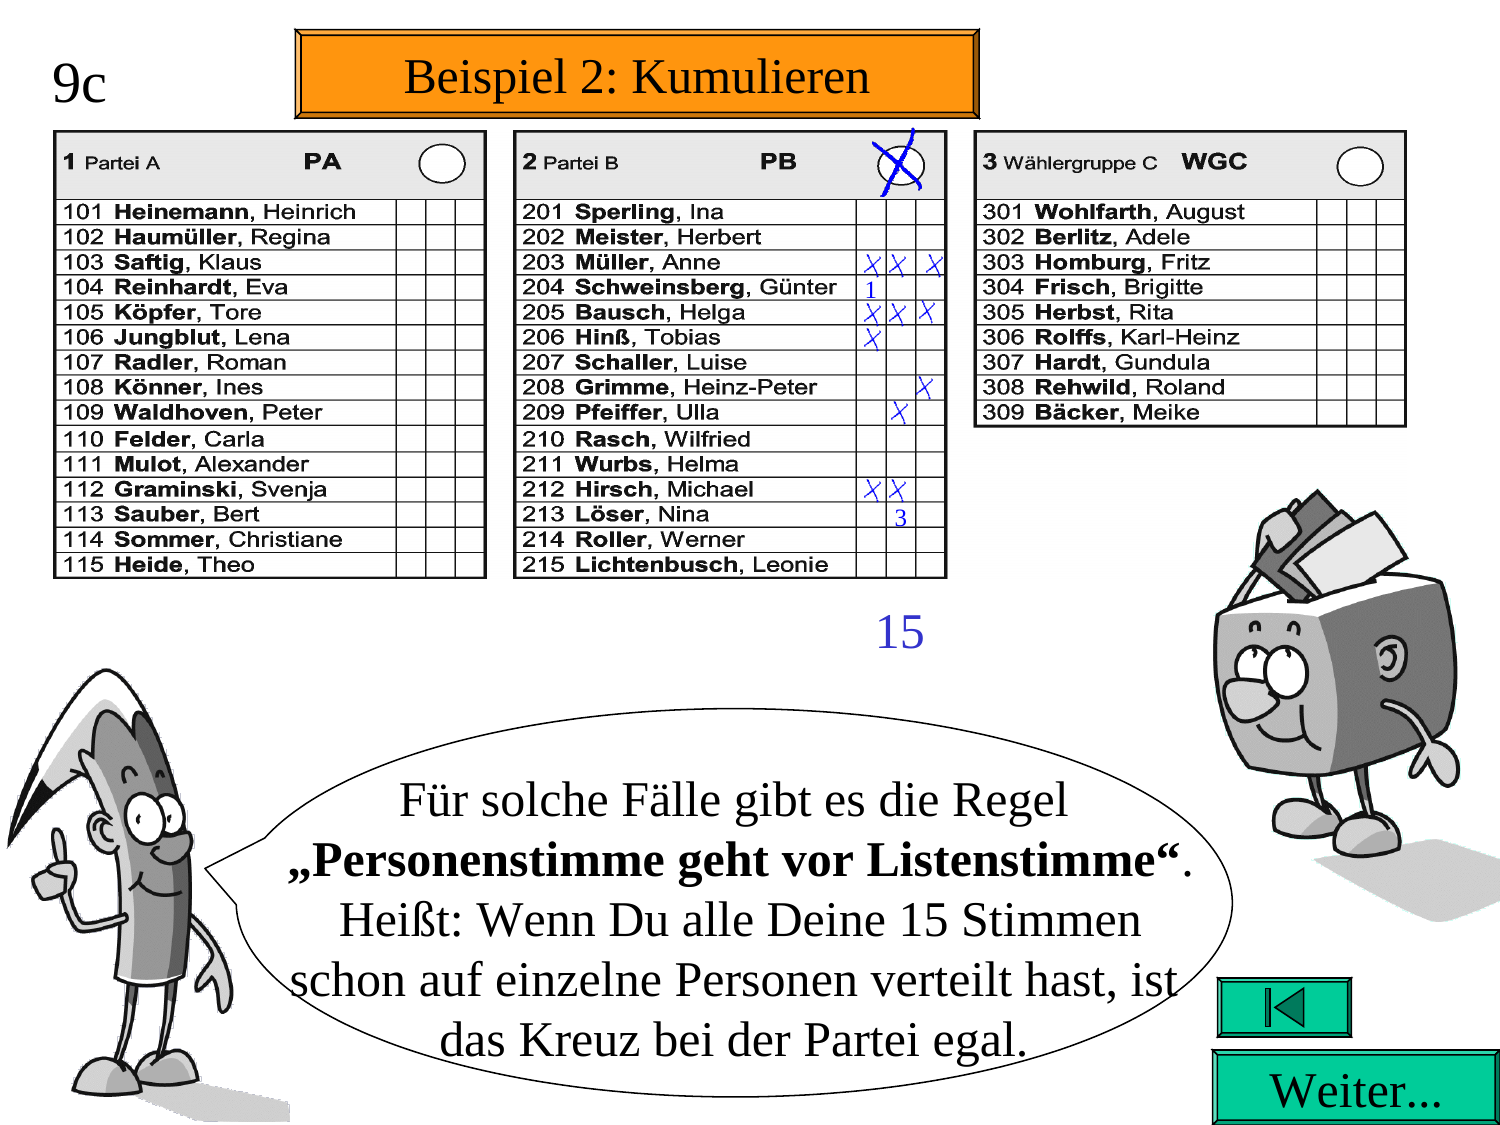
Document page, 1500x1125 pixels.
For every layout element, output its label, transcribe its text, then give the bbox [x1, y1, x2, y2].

text_box 1 [849, 265, 900, 328]
picture [53, 125, 1500, 922]
text_box 9c [37, 36, 138, 138]
text_box Beispiel 2: Kumulieren [302, 36, 973, 112]
text_box Für solche Fälle gibt es die Regel „Personenstimme geht vor Listenstimme“. Heißt: Wenn Du alle Deine 15 Stimmen schon auf einzelne Personen verteilt hast, ist das Kreuz bei der Partei egal. [290, 708, 1233, 1097]
text_box 15 [860, 591, 988, 642]
text_box Weiter... [1218, 1055, 1495, 1120]
text_box 3 [879, 493, 928, 550]
picture [1, 659, 290, 1122]
